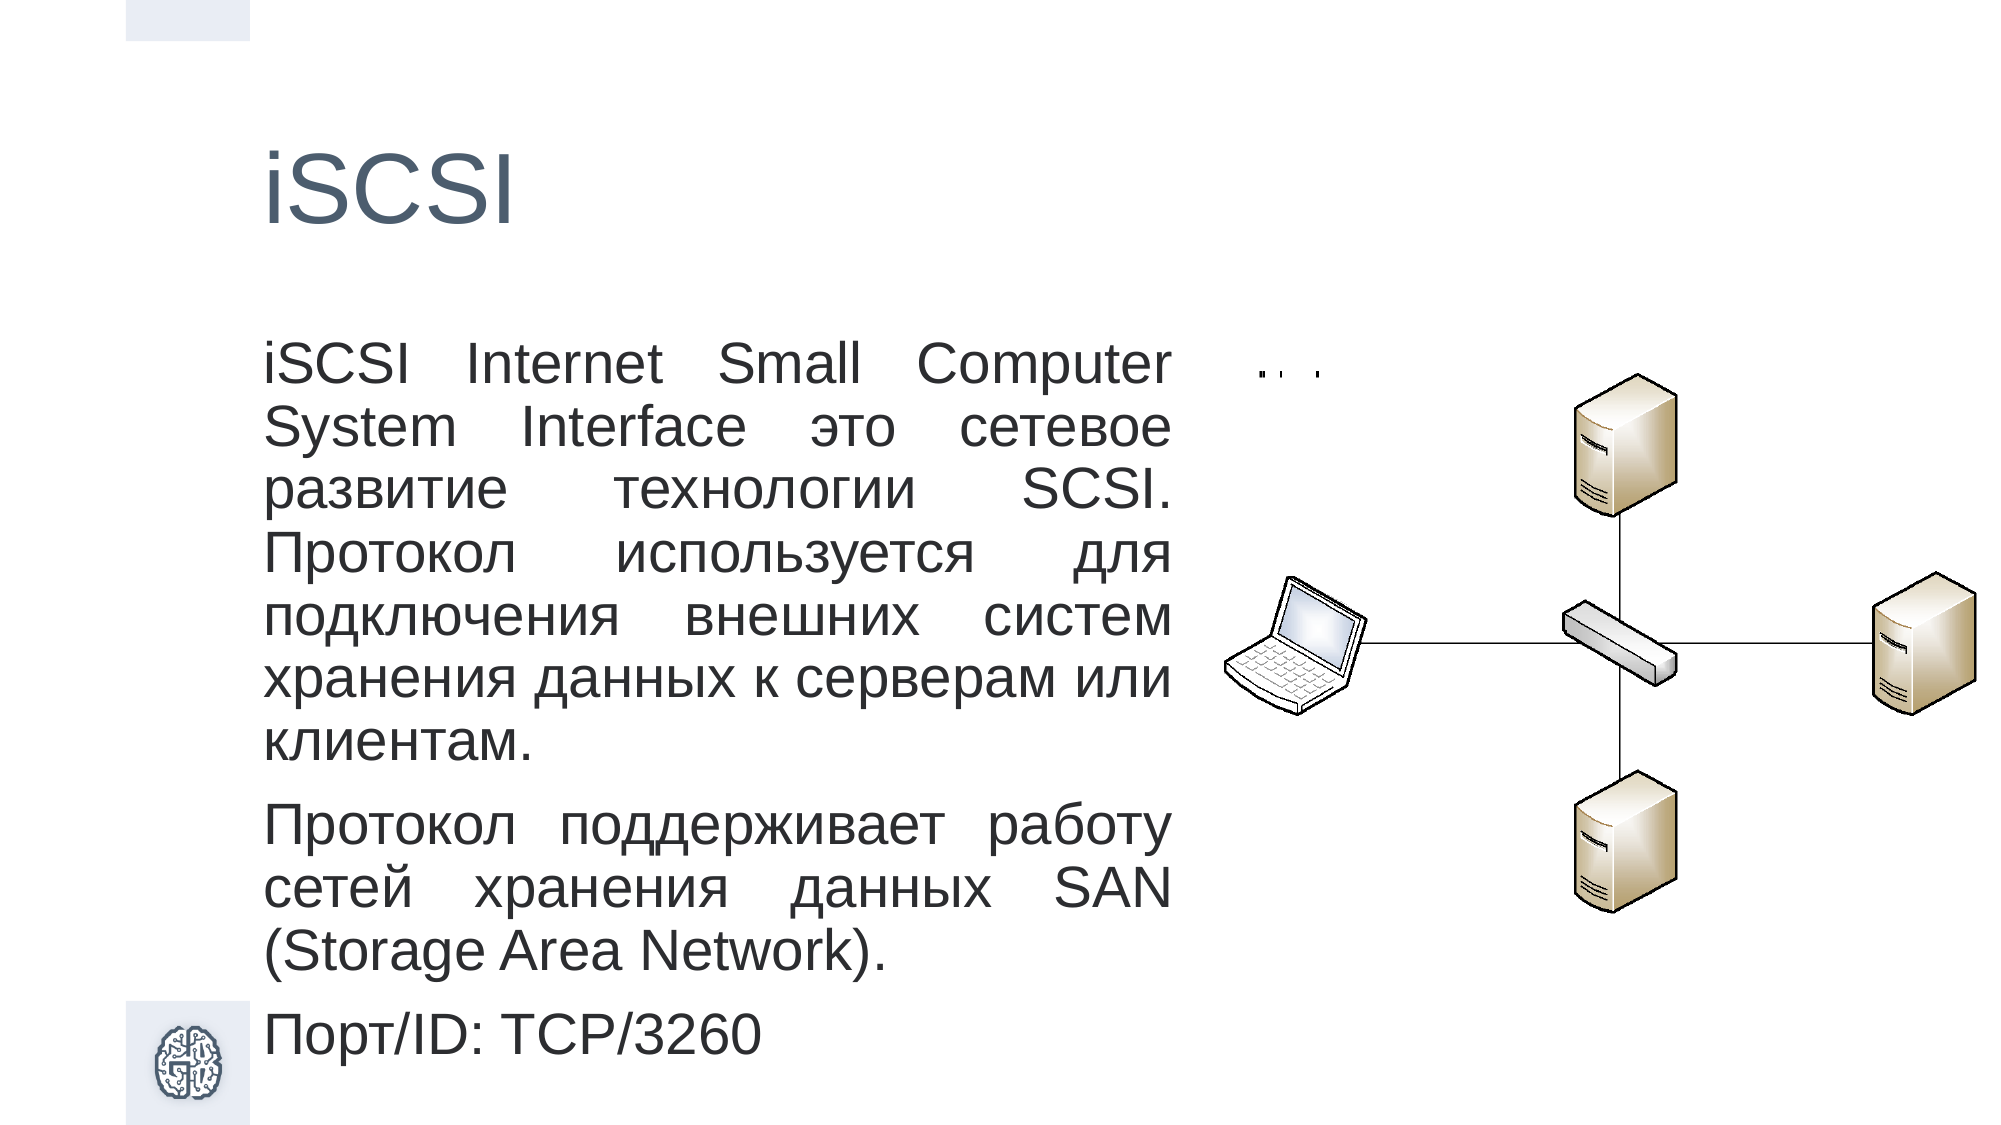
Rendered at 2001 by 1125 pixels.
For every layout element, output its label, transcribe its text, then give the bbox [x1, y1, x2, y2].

picture [144, 1016, 232, 1110]
title iSCSI [248, 67, 1752, 316]
list iSCSI Internet Small Computer System Interface это сетевое развитие технологии SCSI. Протокол используется для подключения внешних систем хранения данных к серверам или клиентам. Протокол поддерживает работу сетей хранения данных SAN (Storage Area Network). Порт/ID: TCP/3260 [248, 445, 1189, 955]
picture [1222, 371, 1977, 981]
